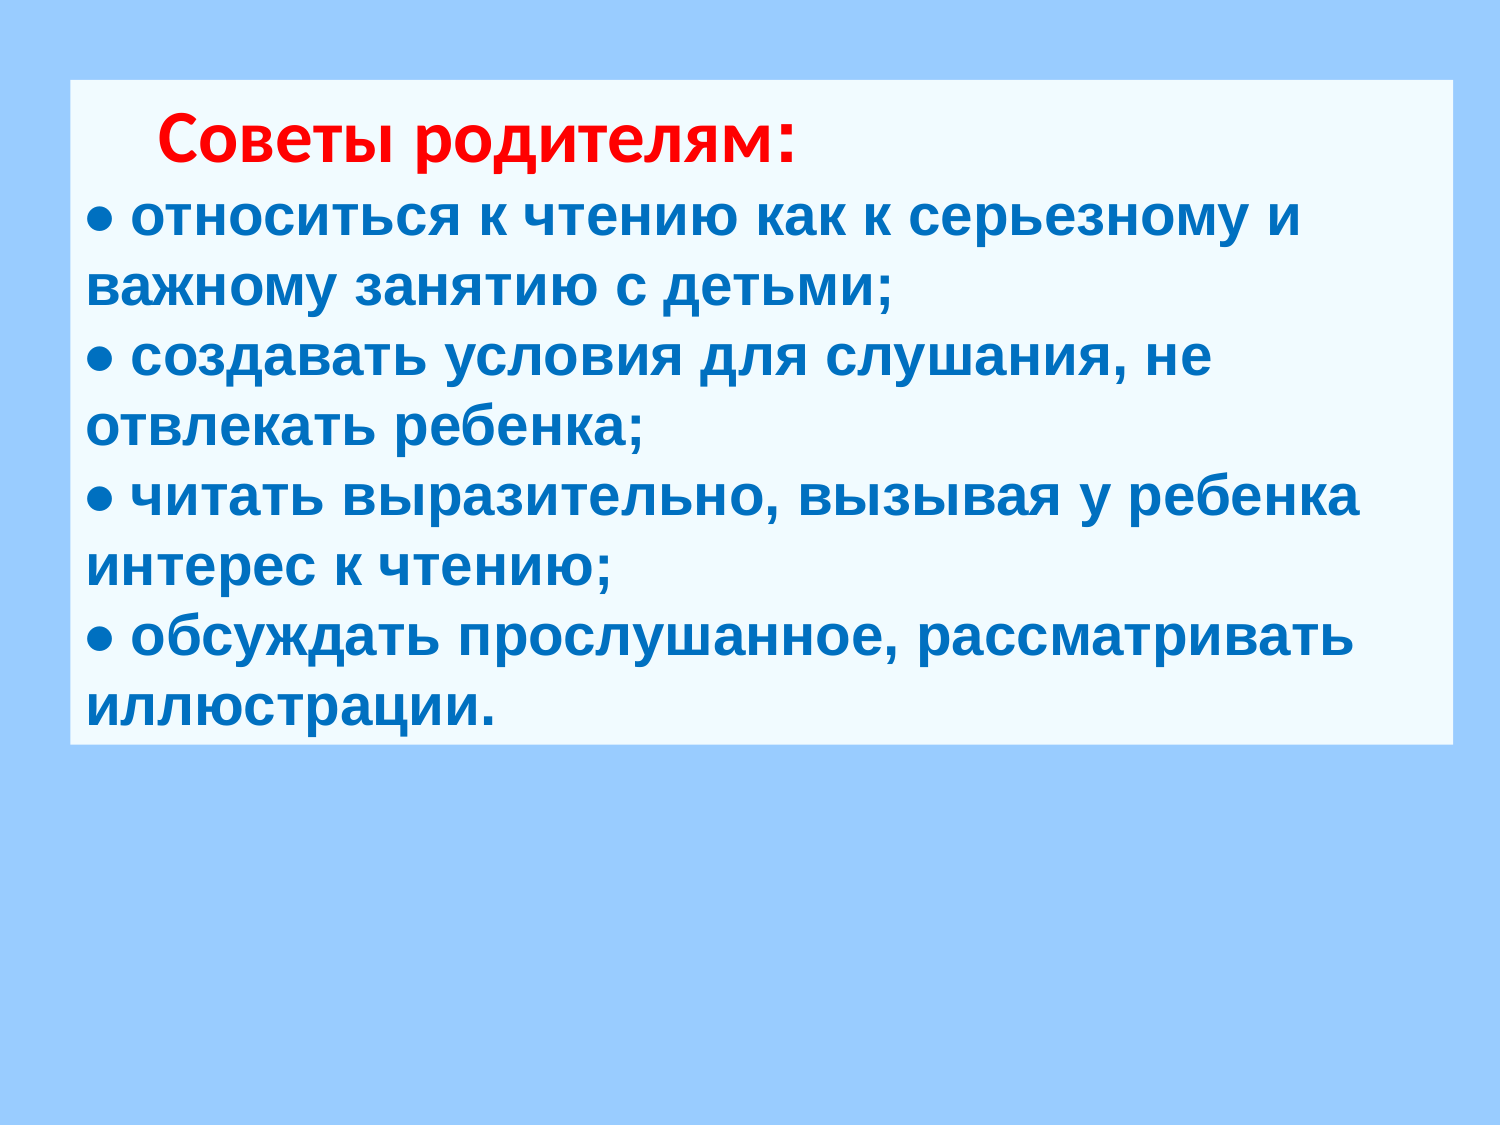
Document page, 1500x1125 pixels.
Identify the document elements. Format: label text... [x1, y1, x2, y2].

text_box Советы родителям: • относиться к чтению как к серьезному и важному занятию с детьми; • создавать условия для слушания, не отвлекать ребенка; • читать выразительно, вызывая у ребенка интерес к чтению; • обсуждать прослушанное, рассматривать иллюстрации. [70, 79, 1454, 745]
